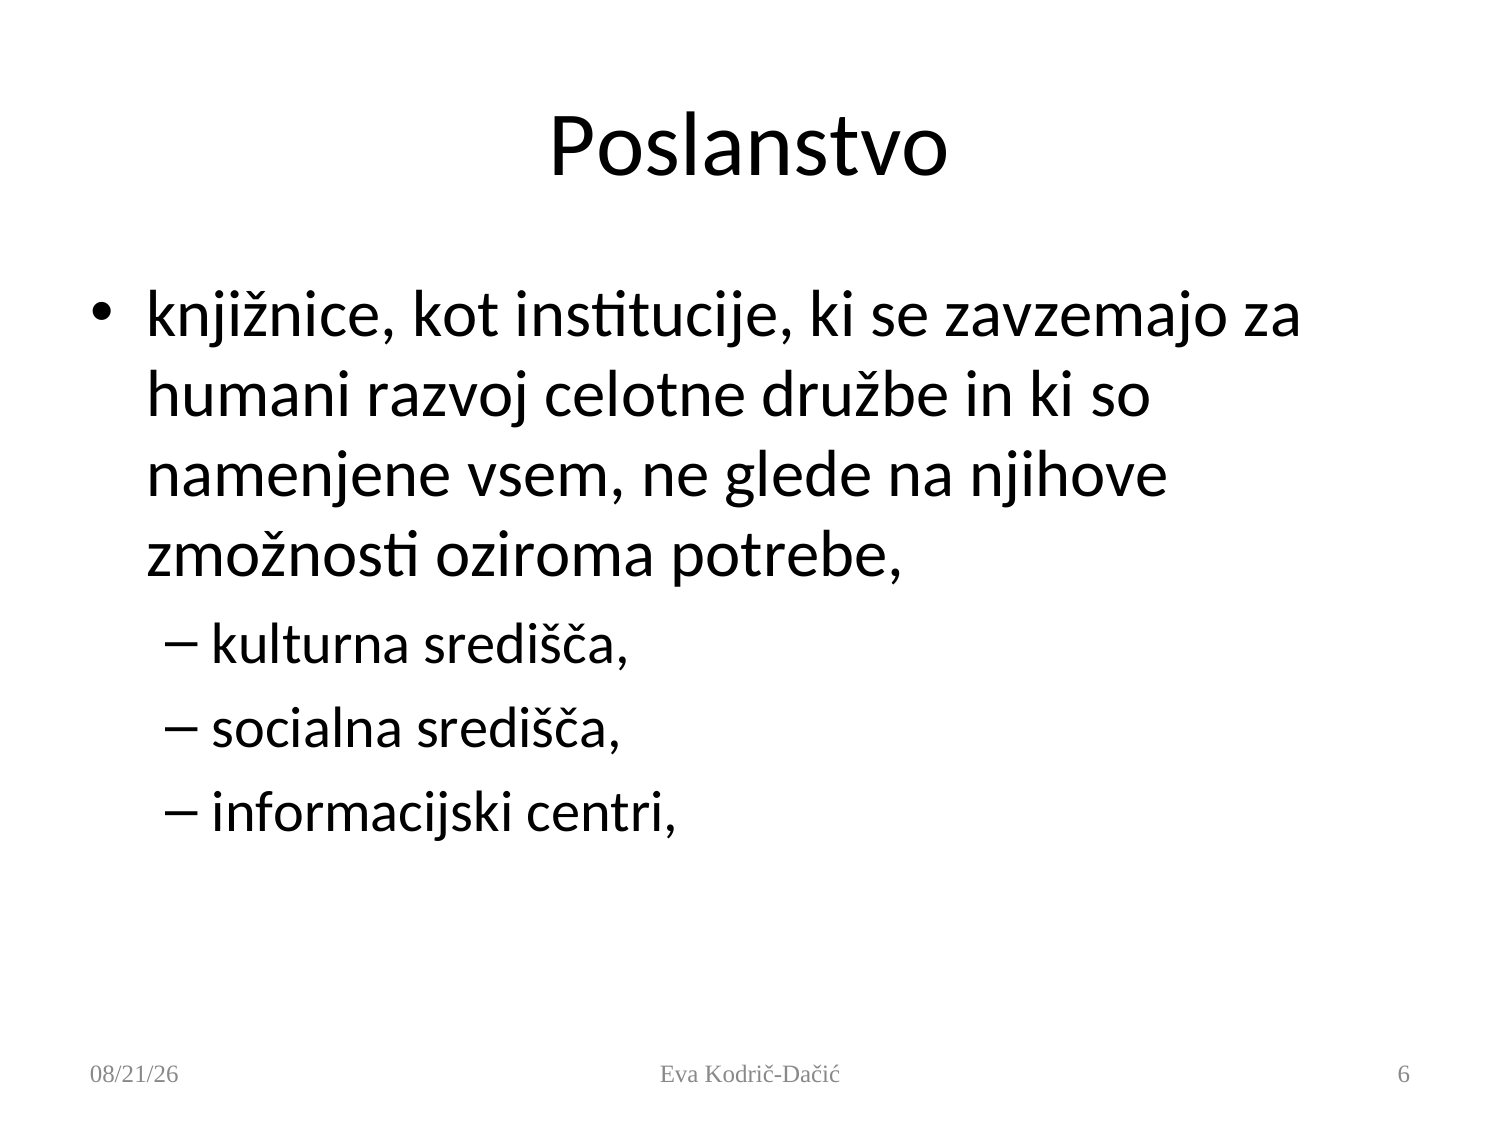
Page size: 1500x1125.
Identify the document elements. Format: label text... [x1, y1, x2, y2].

title Poslanstvo [75, 45, 1426, 233]
list knjižnice, kot institucije, ki se zavzemajo za humani razvoj celotne družbe in ki so namenjene vsem, ne glede na njihove zmožnosti oziroma potrebe, kulturna središča, socialna središča, informacijski centri, [75, 262, 1426, 1006]
text_box <number> [1074, 1042, 1426, 1103]
text_box 11/05/14 [74, 1042, 426, 1103]
text_box Eva Kodrič-Dačić [512, 1042, 988, 1103]
